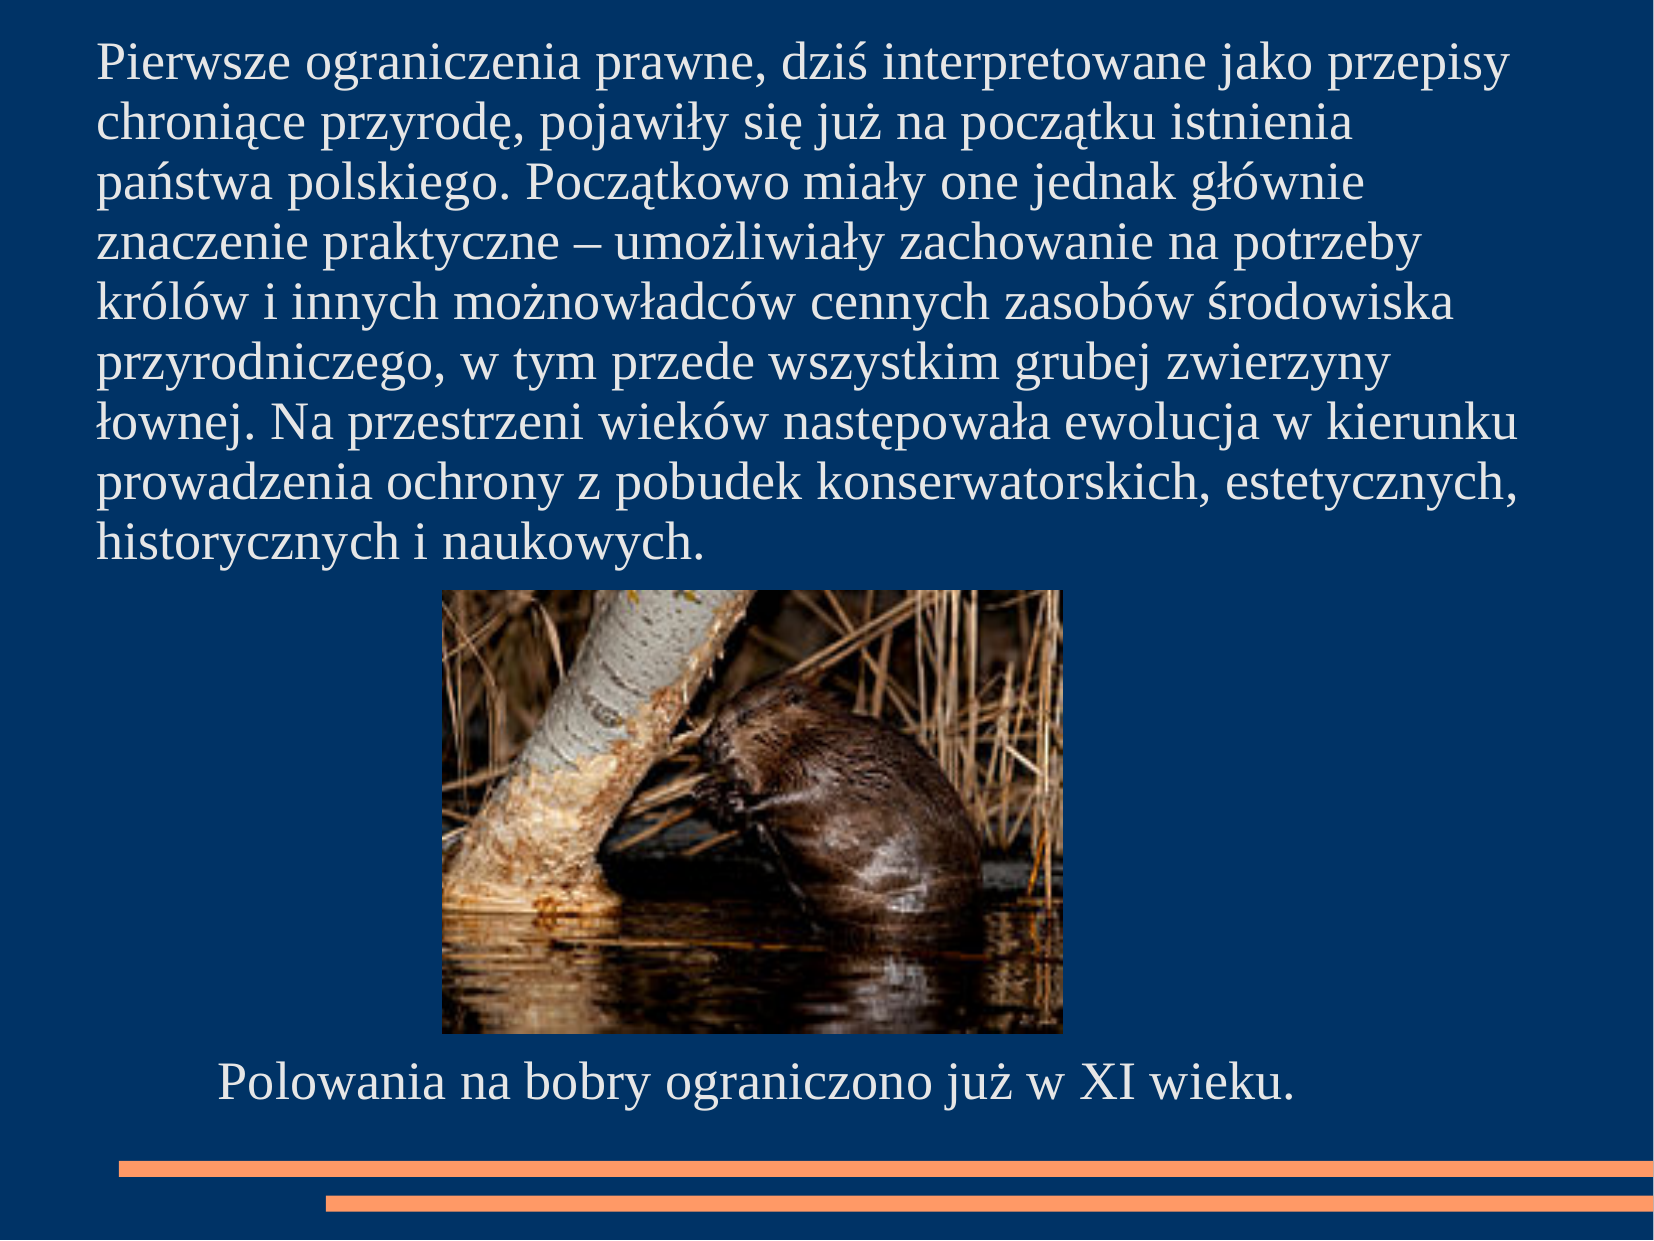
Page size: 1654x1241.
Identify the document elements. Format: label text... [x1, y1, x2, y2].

picture [442, 590, 1063, 1034]
list Pierwsze ograniczenia prawne, dziś interpretowane jako przepisy chroniące przyrodę, pojawiły się już na początku istnienia państwa polskiego. Początkowo miały one jednak głównie znaczenie praktyczne – umożliwiały zachowanie na potrzeby królów i innych możnowładców cennych zasobów środowiska przyrodniczego, w tym przede wszystkim grubej zwierzyny łownej. Na przestrzeni wieków następowała ewolucja w kierunku prowadzenia ochrony z pobudek konserwatorskich, estetycznych, historycznych i naukowych. Polowania na bobry ograniczono już w XI wieku. [96, 31, 1536, 1241]
